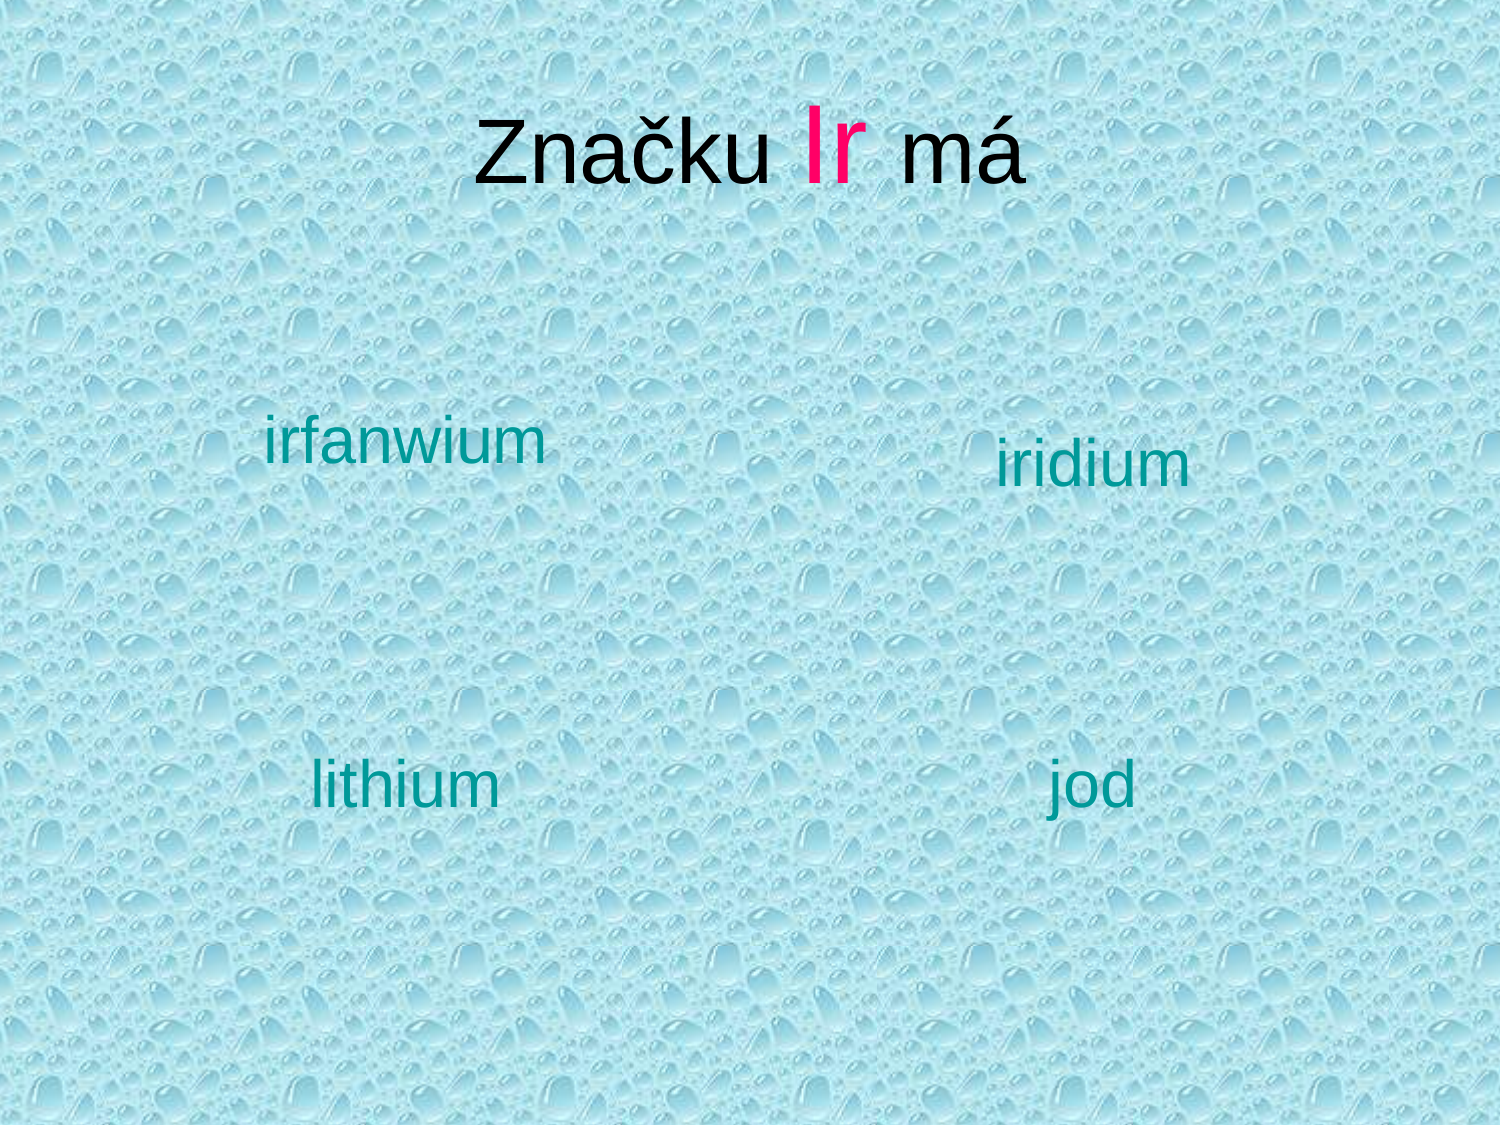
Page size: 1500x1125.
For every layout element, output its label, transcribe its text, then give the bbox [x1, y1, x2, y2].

table_header lithium [75, 646, 737, 1005]
table_header jod [763, 646, 1423, 1005]
title Značku Ir má [75, 45, 1426, 233]
picture [0, 0, 1500, 1125]
table_header irfanwium [75, 262, 737, 621]
table_header iridium [763, 262, 1425, 621]
